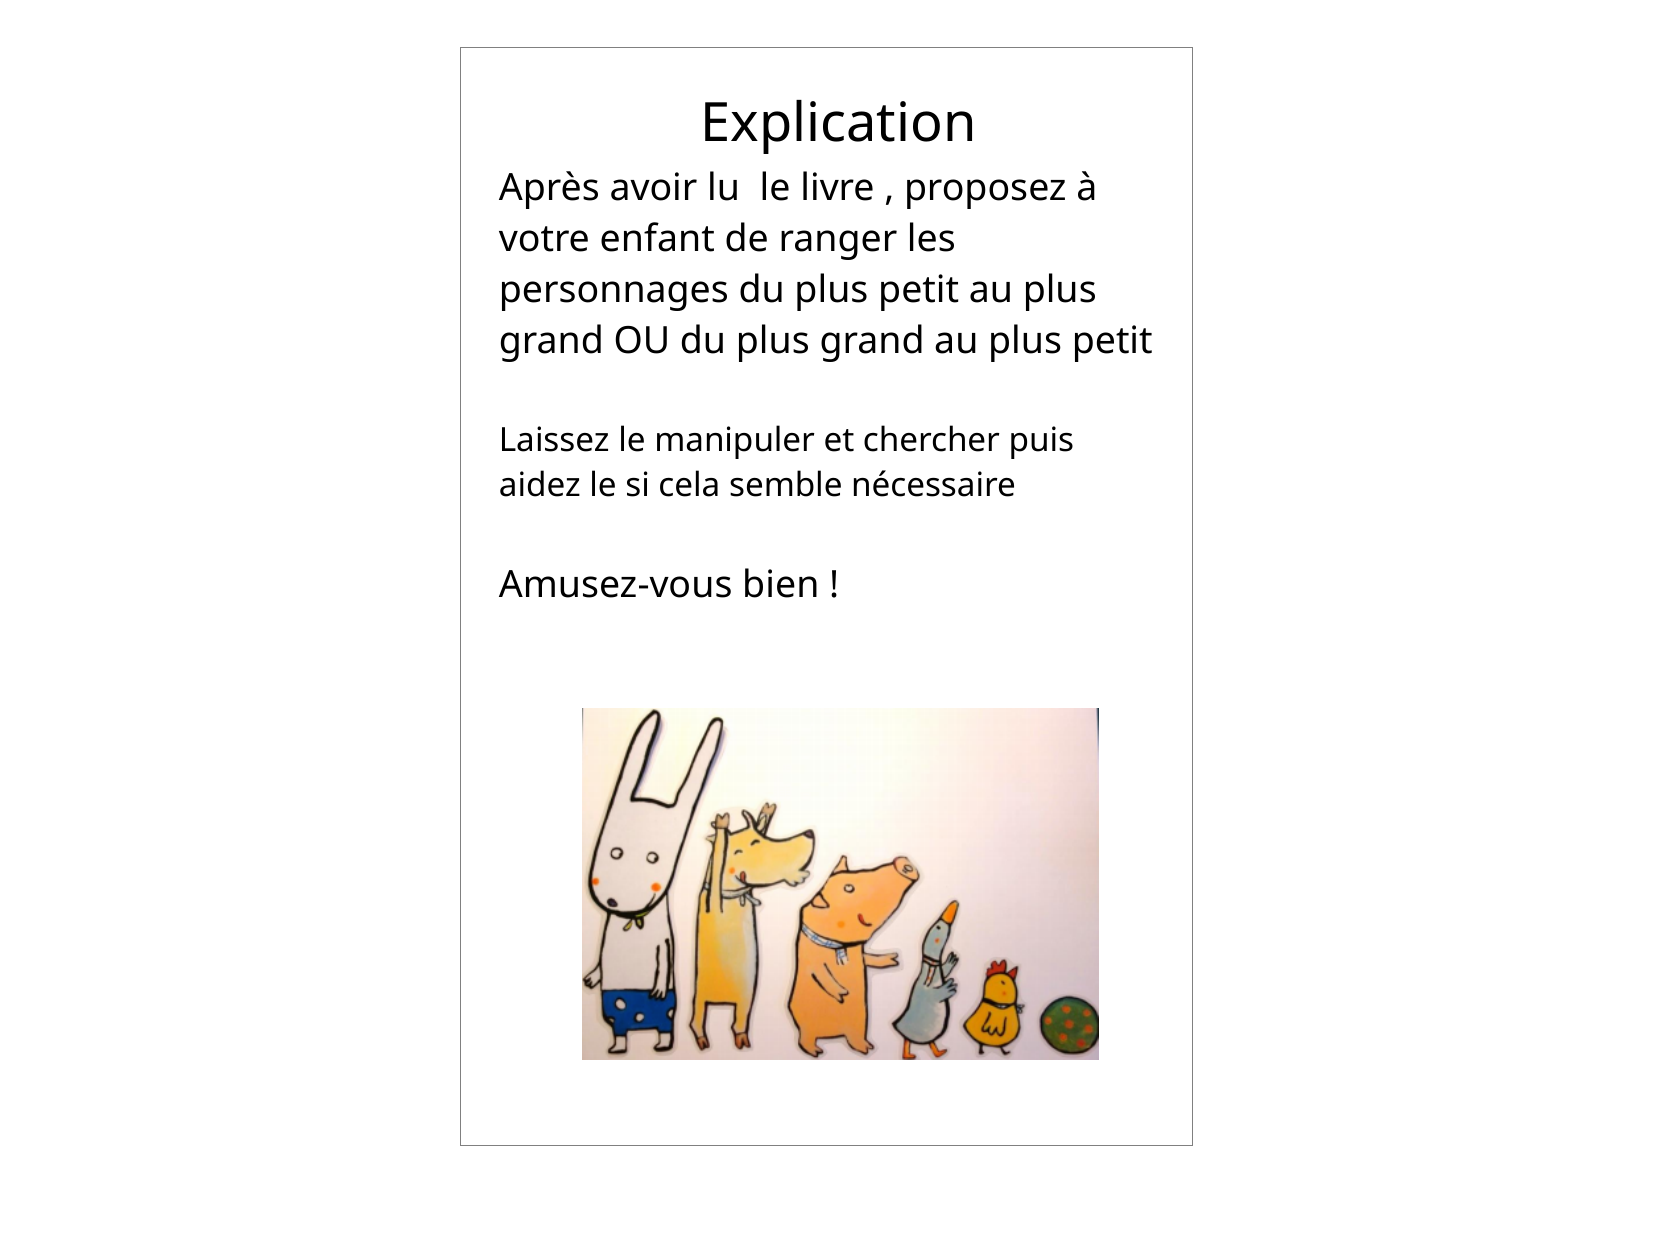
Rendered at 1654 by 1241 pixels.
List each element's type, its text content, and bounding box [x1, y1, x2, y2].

picture [582, 708, 1099, 1060]
text_box Après avoir lu le livre , proposez à votre enfant de ranger les personnages du plus petit au plus grand OU du plus grand au plus petit Laissez le manipuler et chercher puis aidez le si cela semble nécessaire Amusez-vous bien ! [484, 153, 1170, 1057]
text_box Explication [555, 75, 1123, 153]
